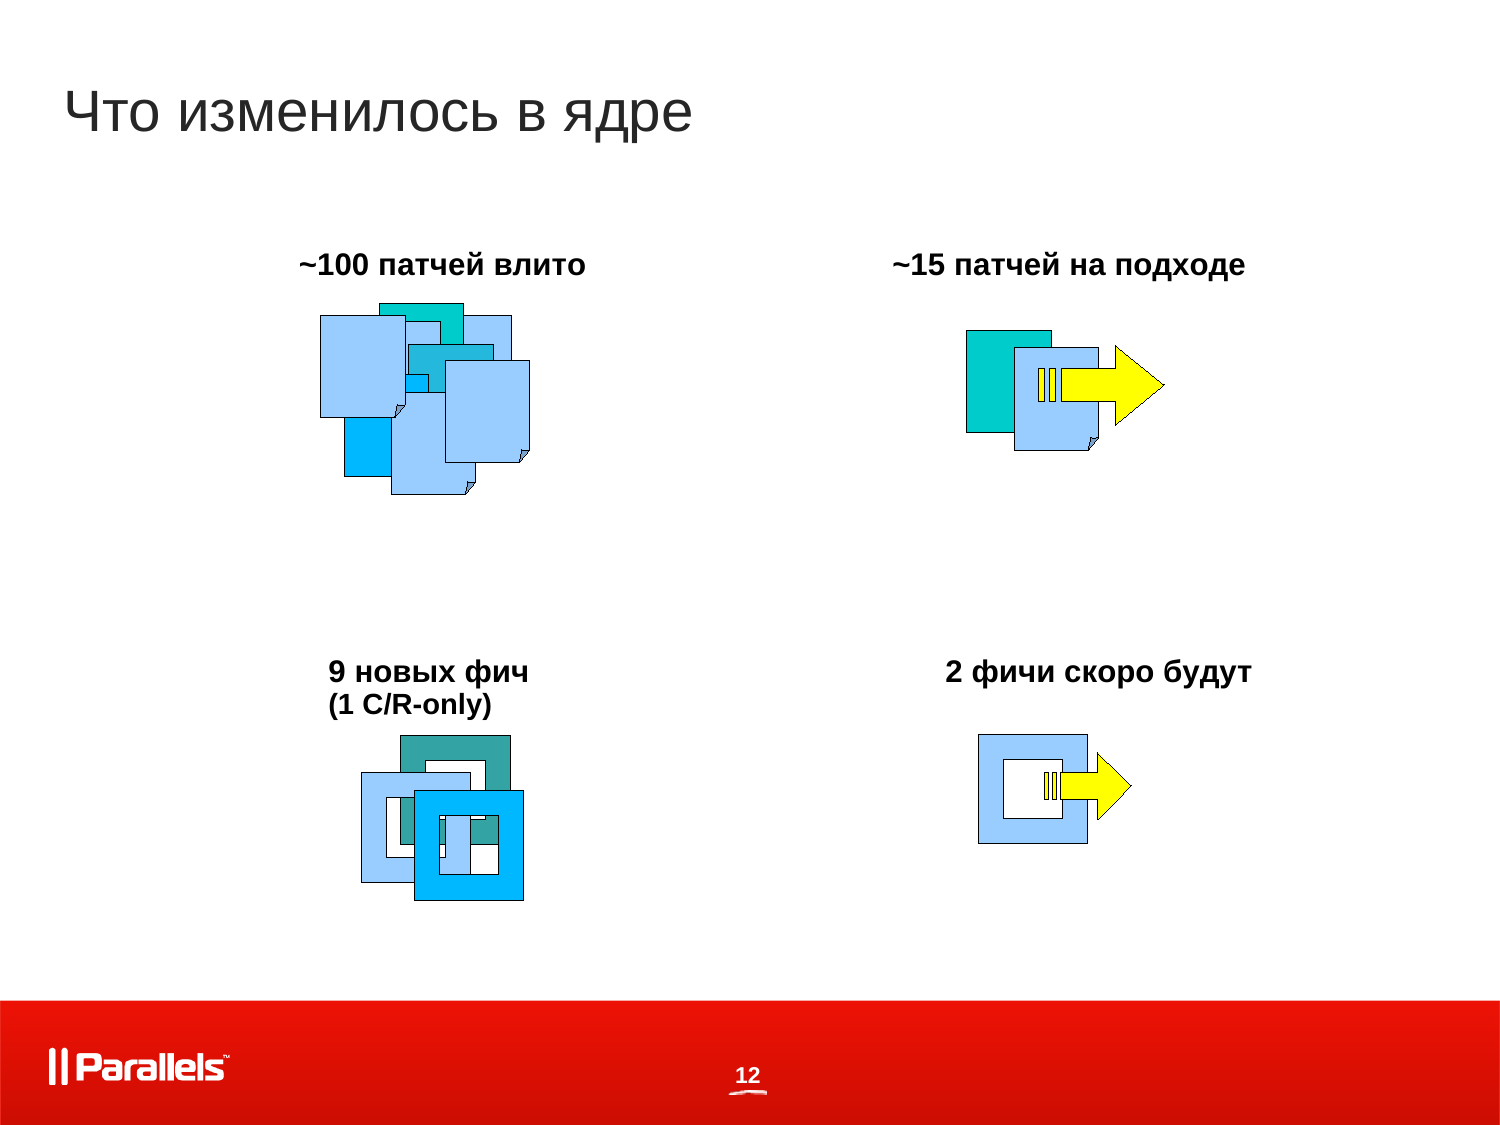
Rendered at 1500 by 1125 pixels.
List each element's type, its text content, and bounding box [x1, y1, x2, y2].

text_box [361, 735, 524, 901]
text_box ~100 патчей влито [284, 240, 601, 290]
picture [49, 1046, 230, 1085]
text_box [320, 303, 530, 495]
title Что изменилось в ядре [48, 10, 1454, 214]
text_box [978, 734, 1132, 844]
text_box 9 новых фич (1 C/R-only) [313, 648, 545, 728]
text_box ~15 патчей на подходе [877, 240, 1262, 290]
text_box [966, 330, 1165, 451]
picture [727, 1090, 767, 1095]
text_box 2 фичи скоро будут [930, 648, 1267, 697]
